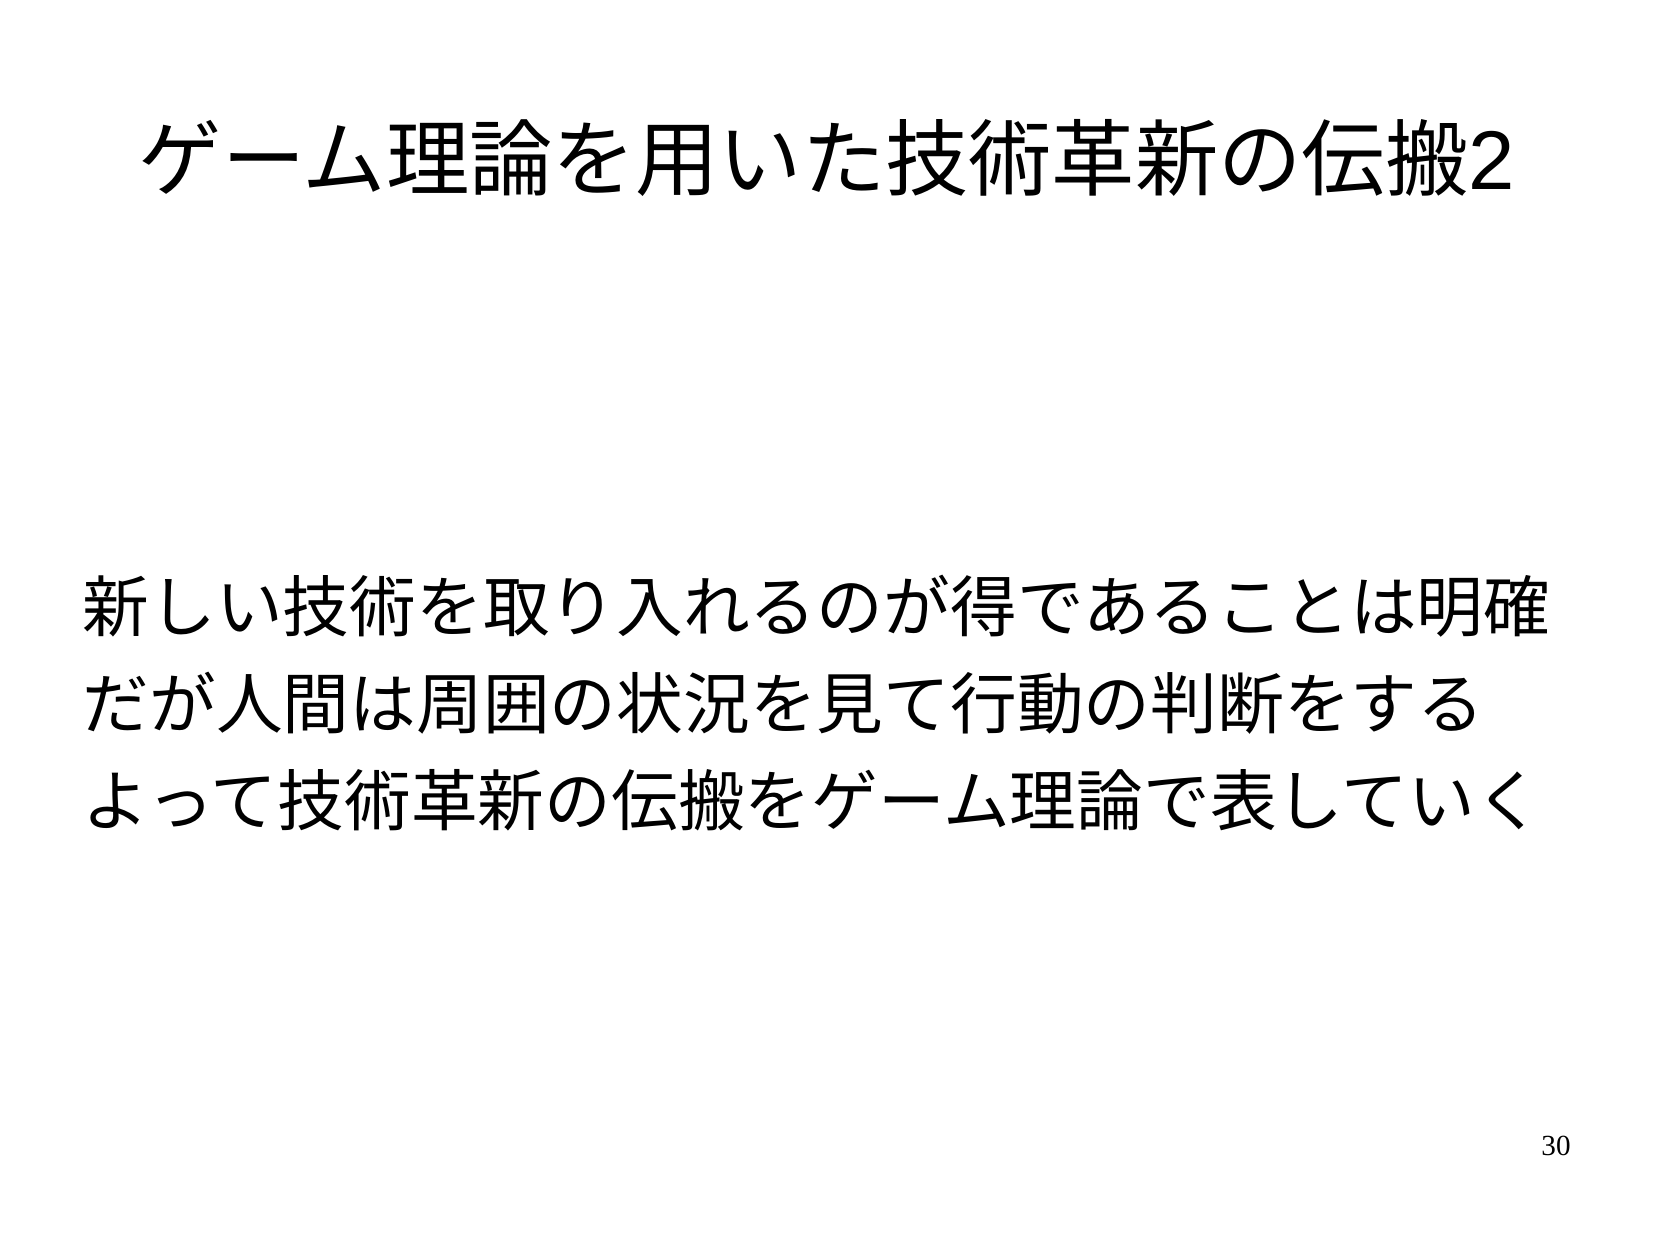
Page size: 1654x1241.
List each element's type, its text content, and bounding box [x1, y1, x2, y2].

title ゲーム理論を用いた技術革新の伝搬2 [82, 56, 1571, 250]
subtitle 新しい技術を取り入れるのが得であることは明確だが人間は周囲の状況を見て行動の判断をする よって技術革新の伝搬をゲーム理論で表していく [82, 297, 1571, 1102]
